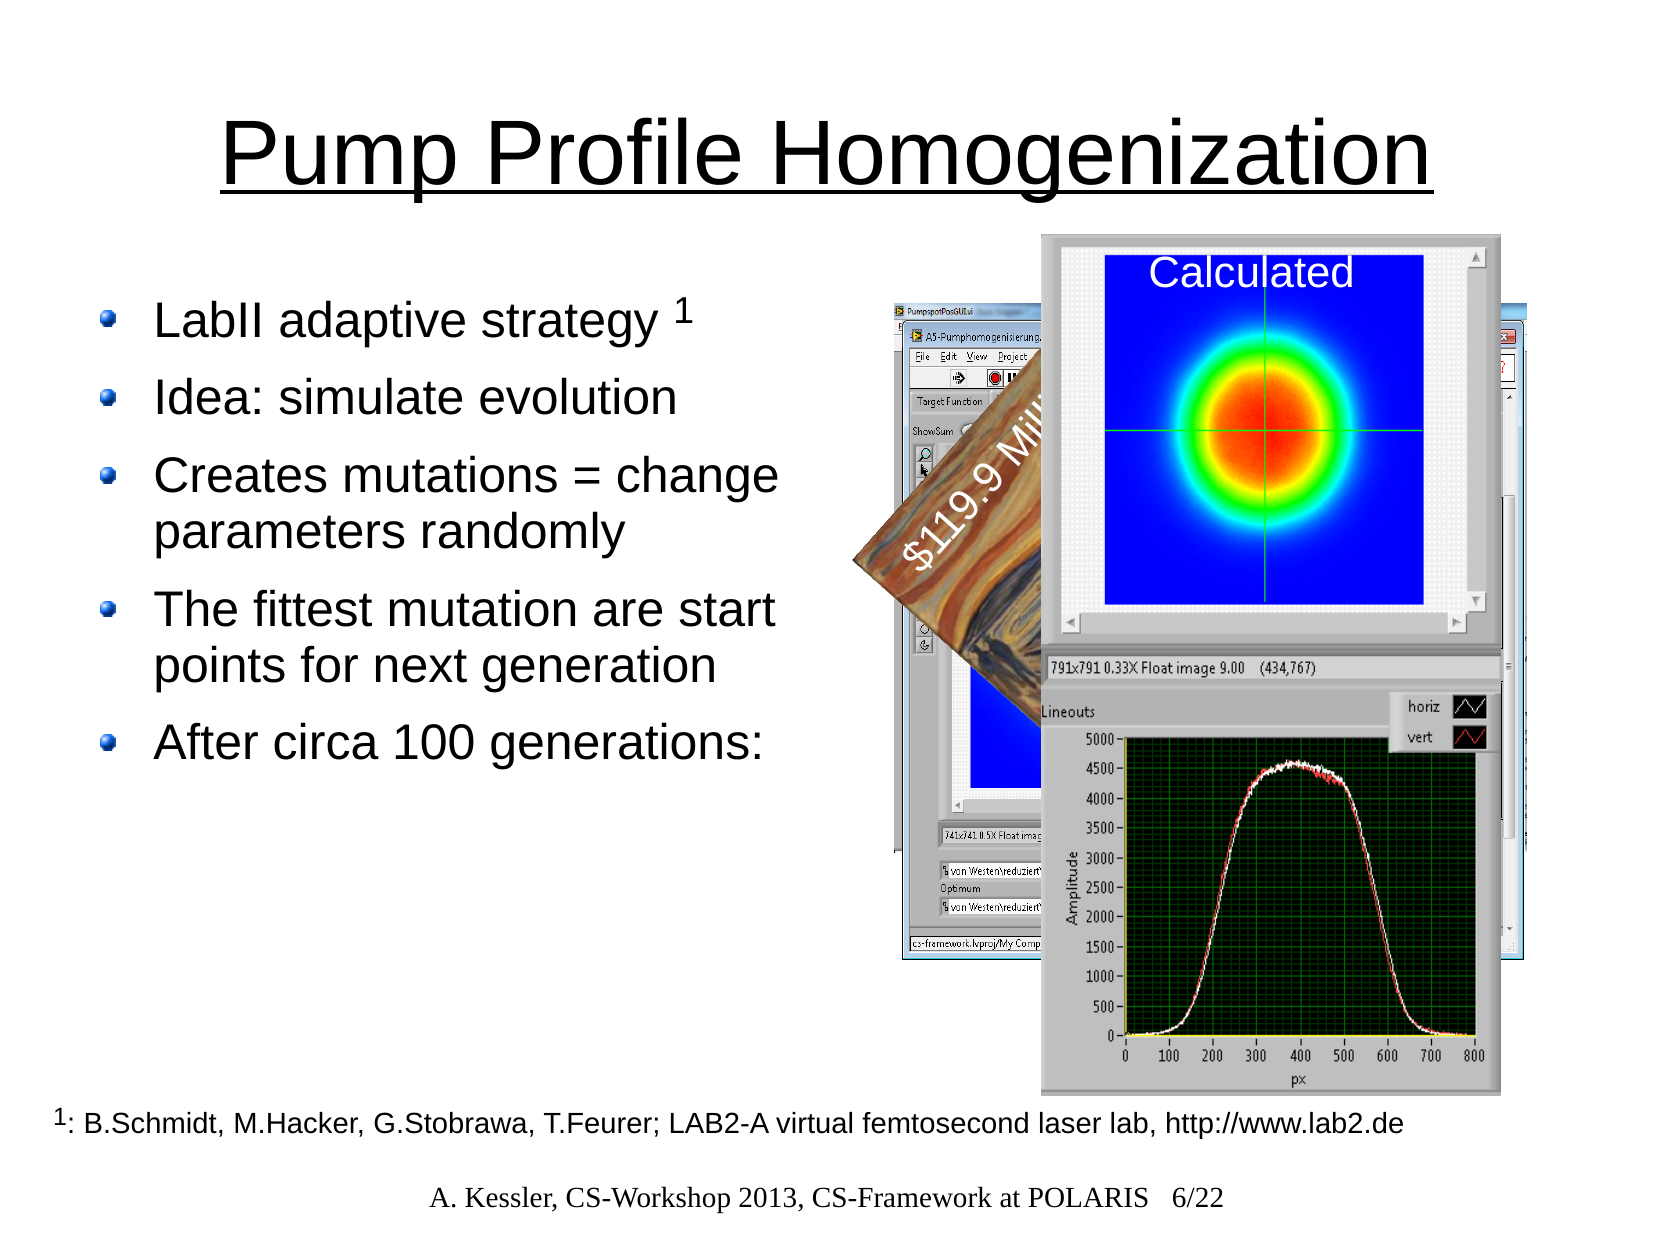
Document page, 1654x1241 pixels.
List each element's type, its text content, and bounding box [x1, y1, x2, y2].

text_box $119.9 Million [876, 370, 1041, 598]
list LabII adaptive strategy 1 Idea: simulate evolution Creates mutations = change parameters randomly The fittest mutation are start points for next generation After circa 100 generations: [82, 290, 809, 1095]
picture [851, 234, 1527, 1096]
text_box 1: B.Schmidt, M.Hacker, G.Stobrawa, T.Feurer; LAB2-A virtual femtosecond laser lab, http://www.lab2.de [38, 1095, 1471, 1157]
title Pump Profile Homogenization [56, 49, 1597, 257]
text_box Calculated [1133, 241, 1370, 308]
